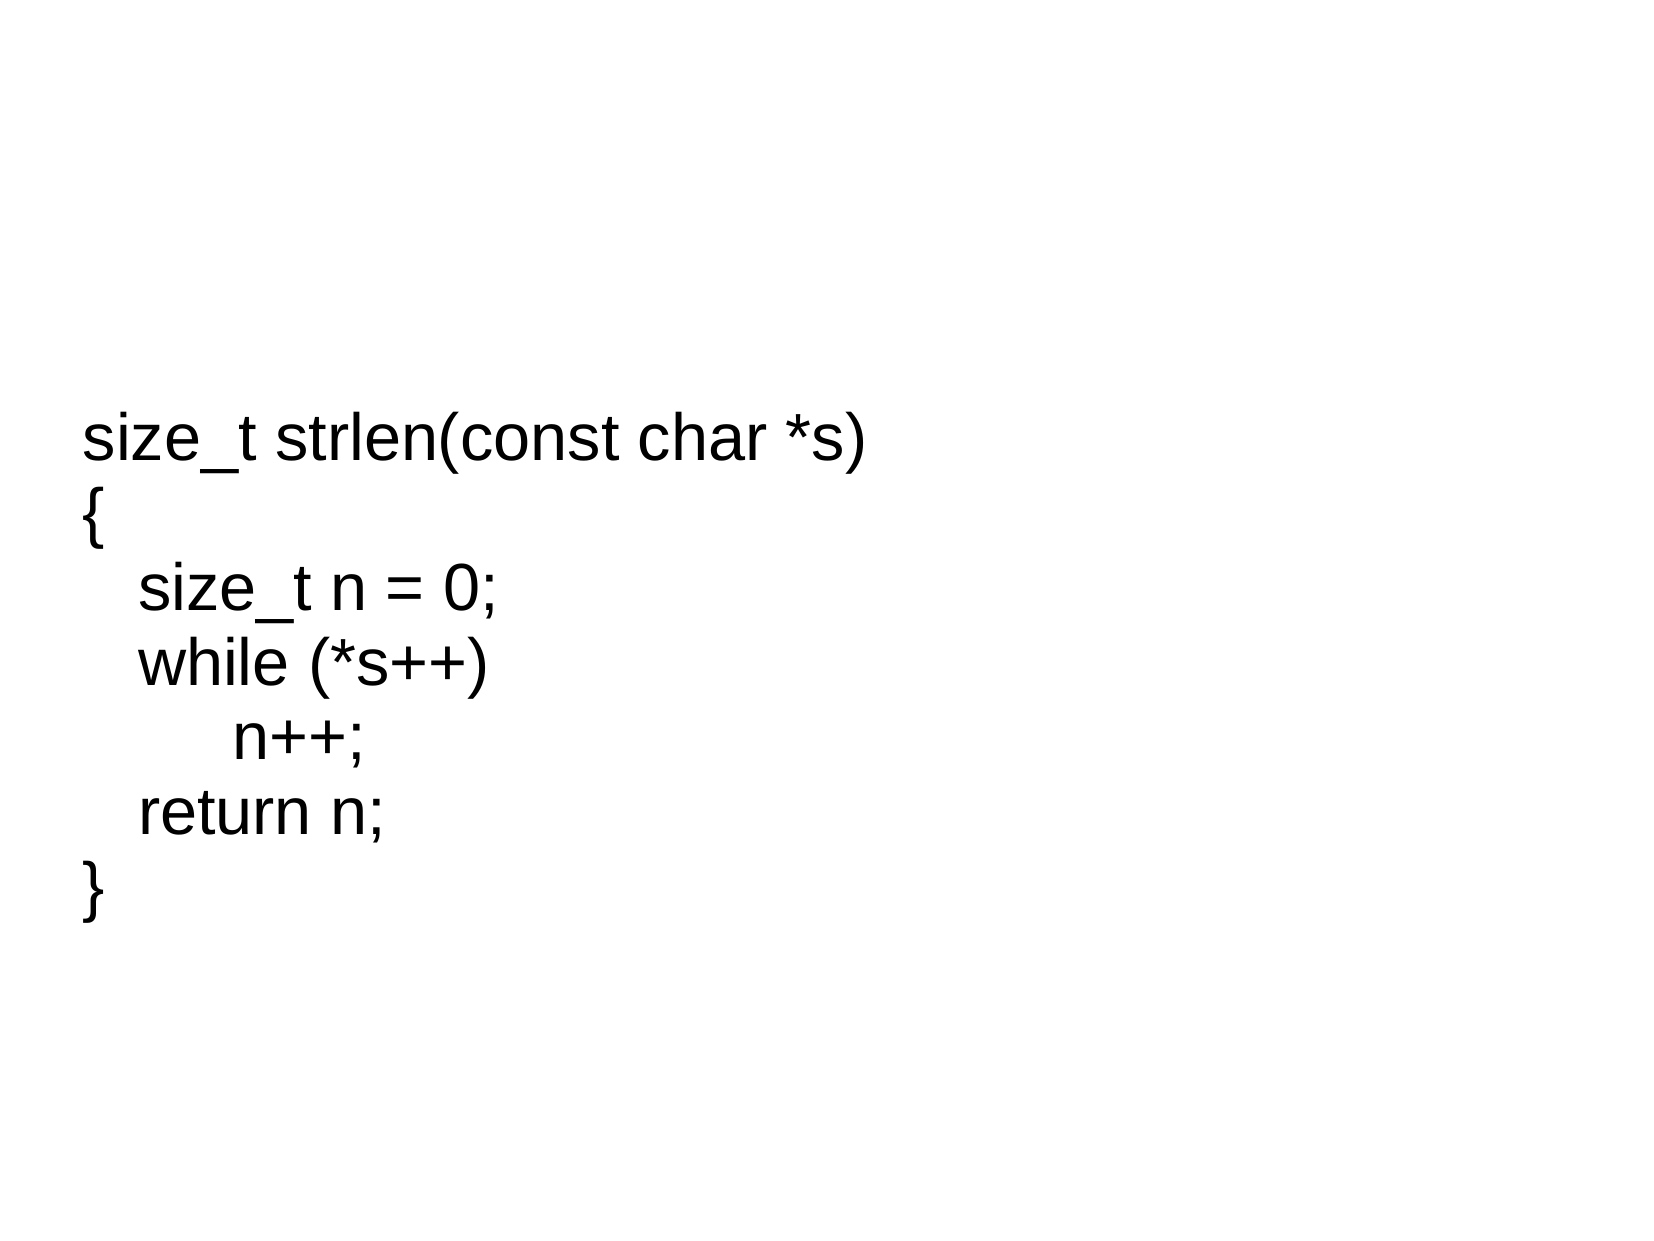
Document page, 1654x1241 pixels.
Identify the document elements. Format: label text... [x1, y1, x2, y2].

text_box size_t strlen(const char *s) { size_t n = 0; while (*s++) n++; return n; } [82, 297, 1571, 1102]
